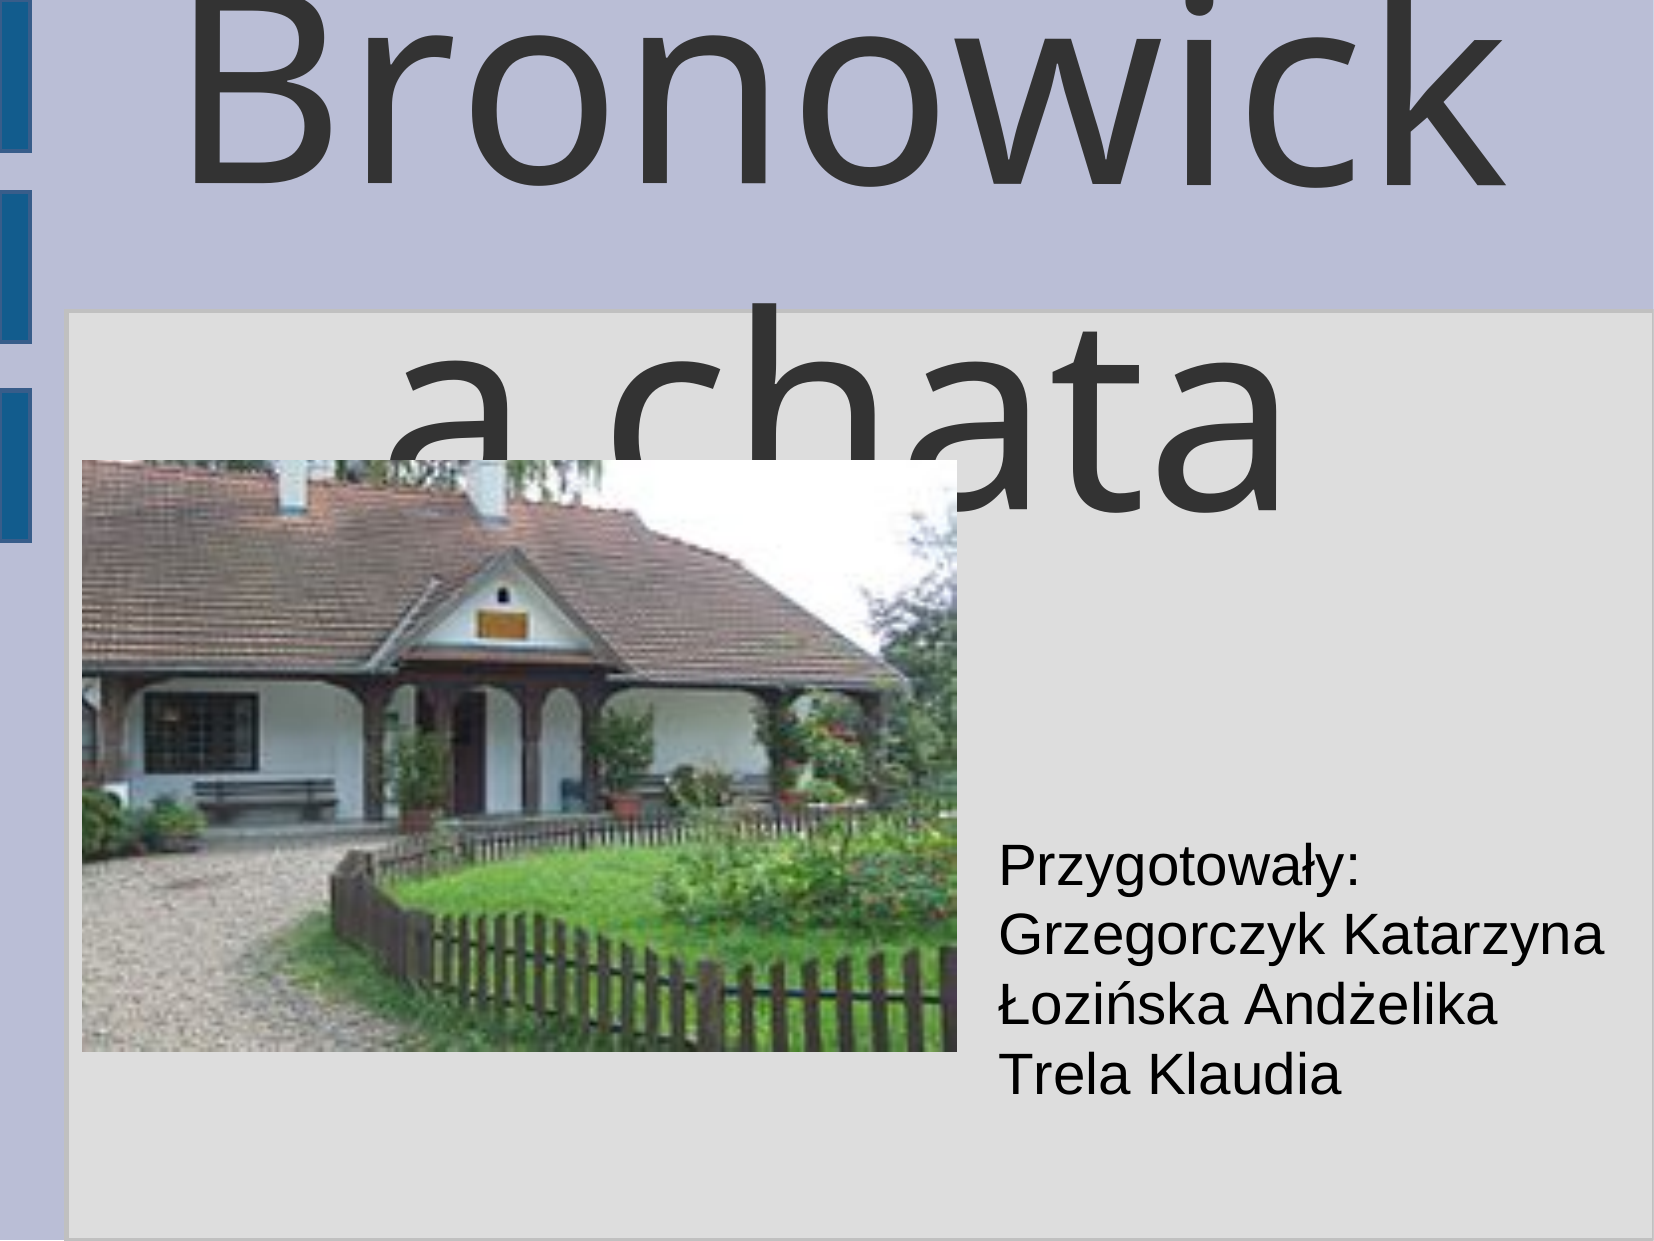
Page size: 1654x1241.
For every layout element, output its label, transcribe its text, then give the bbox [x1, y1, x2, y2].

picture [82, 460, 957, 1052]
list Przygotowały: Grzegorczyk Katarzyna Łozińska Andżelika Trela Klaudia [909, 826, 1654, 1162]
title Bronowicka chata [94, 0, 1584, 501]
